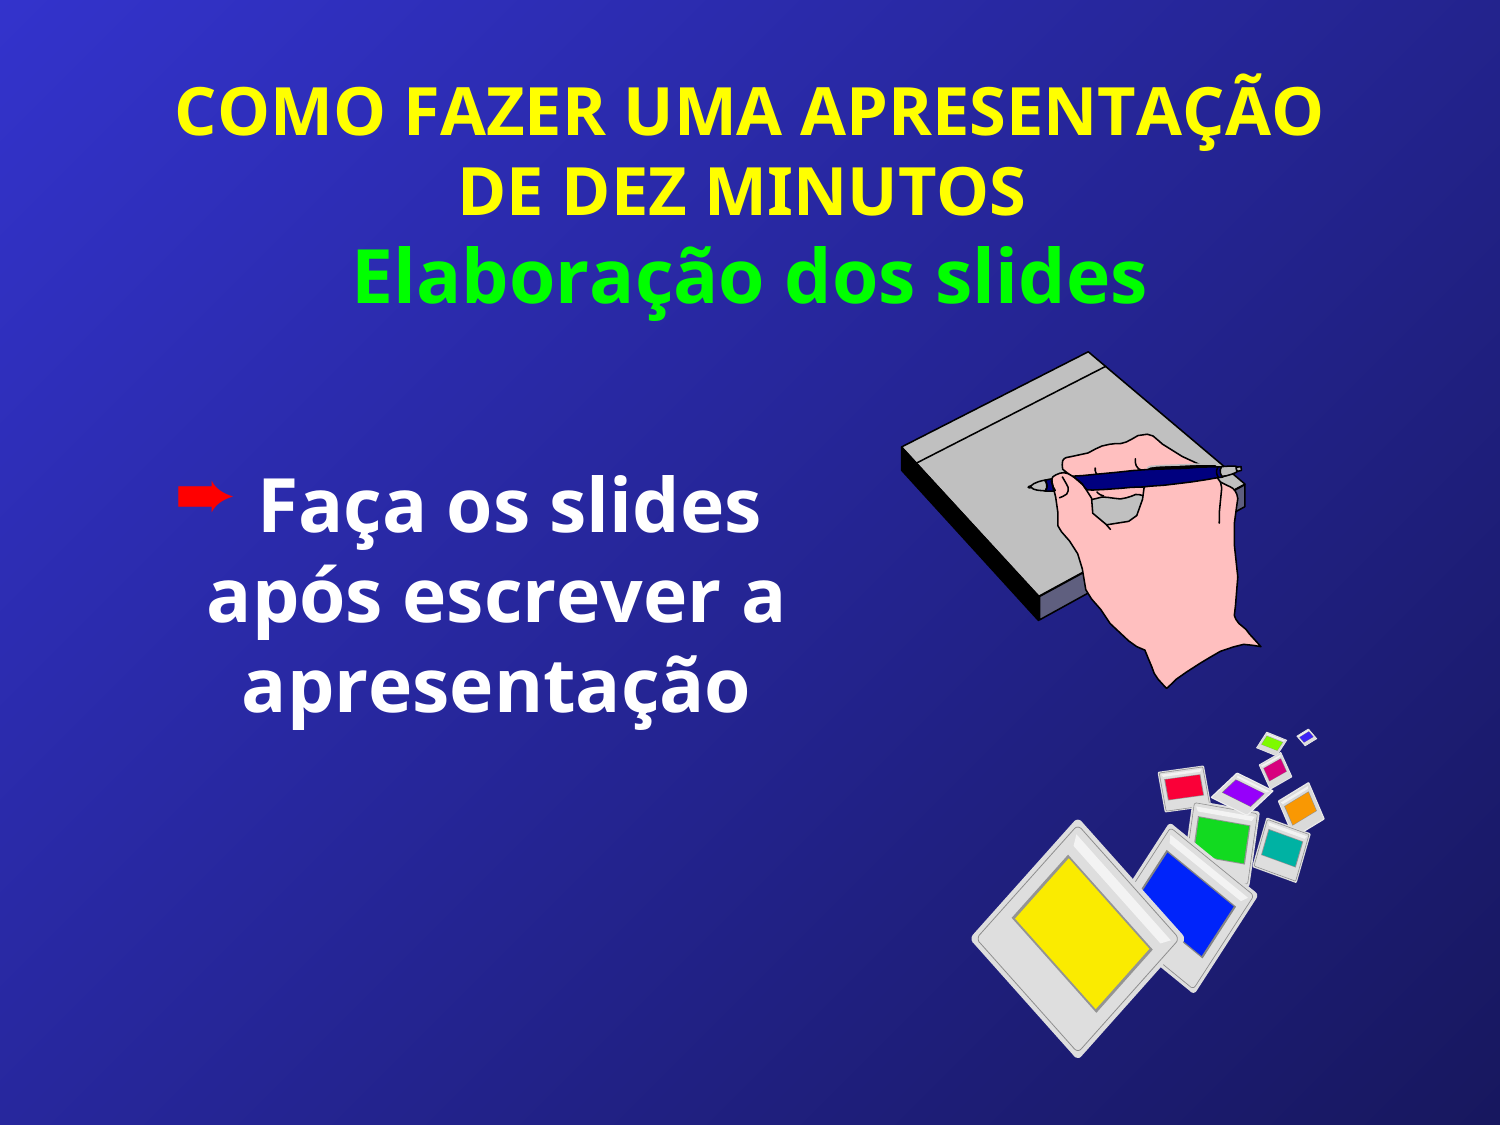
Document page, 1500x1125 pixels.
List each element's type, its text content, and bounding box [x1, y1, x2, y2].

picture [950, 725, 1338, 1066]
picture [900, 350, 1263, 691]
title COMO FAZER UMA APRESENTAÇÃO DE DEZ MINUTOS Elaboração dos slides [112, 61, 1388, 327]
list Faça os slides após escrever a apresentação [112, 450, 825, 1125]
